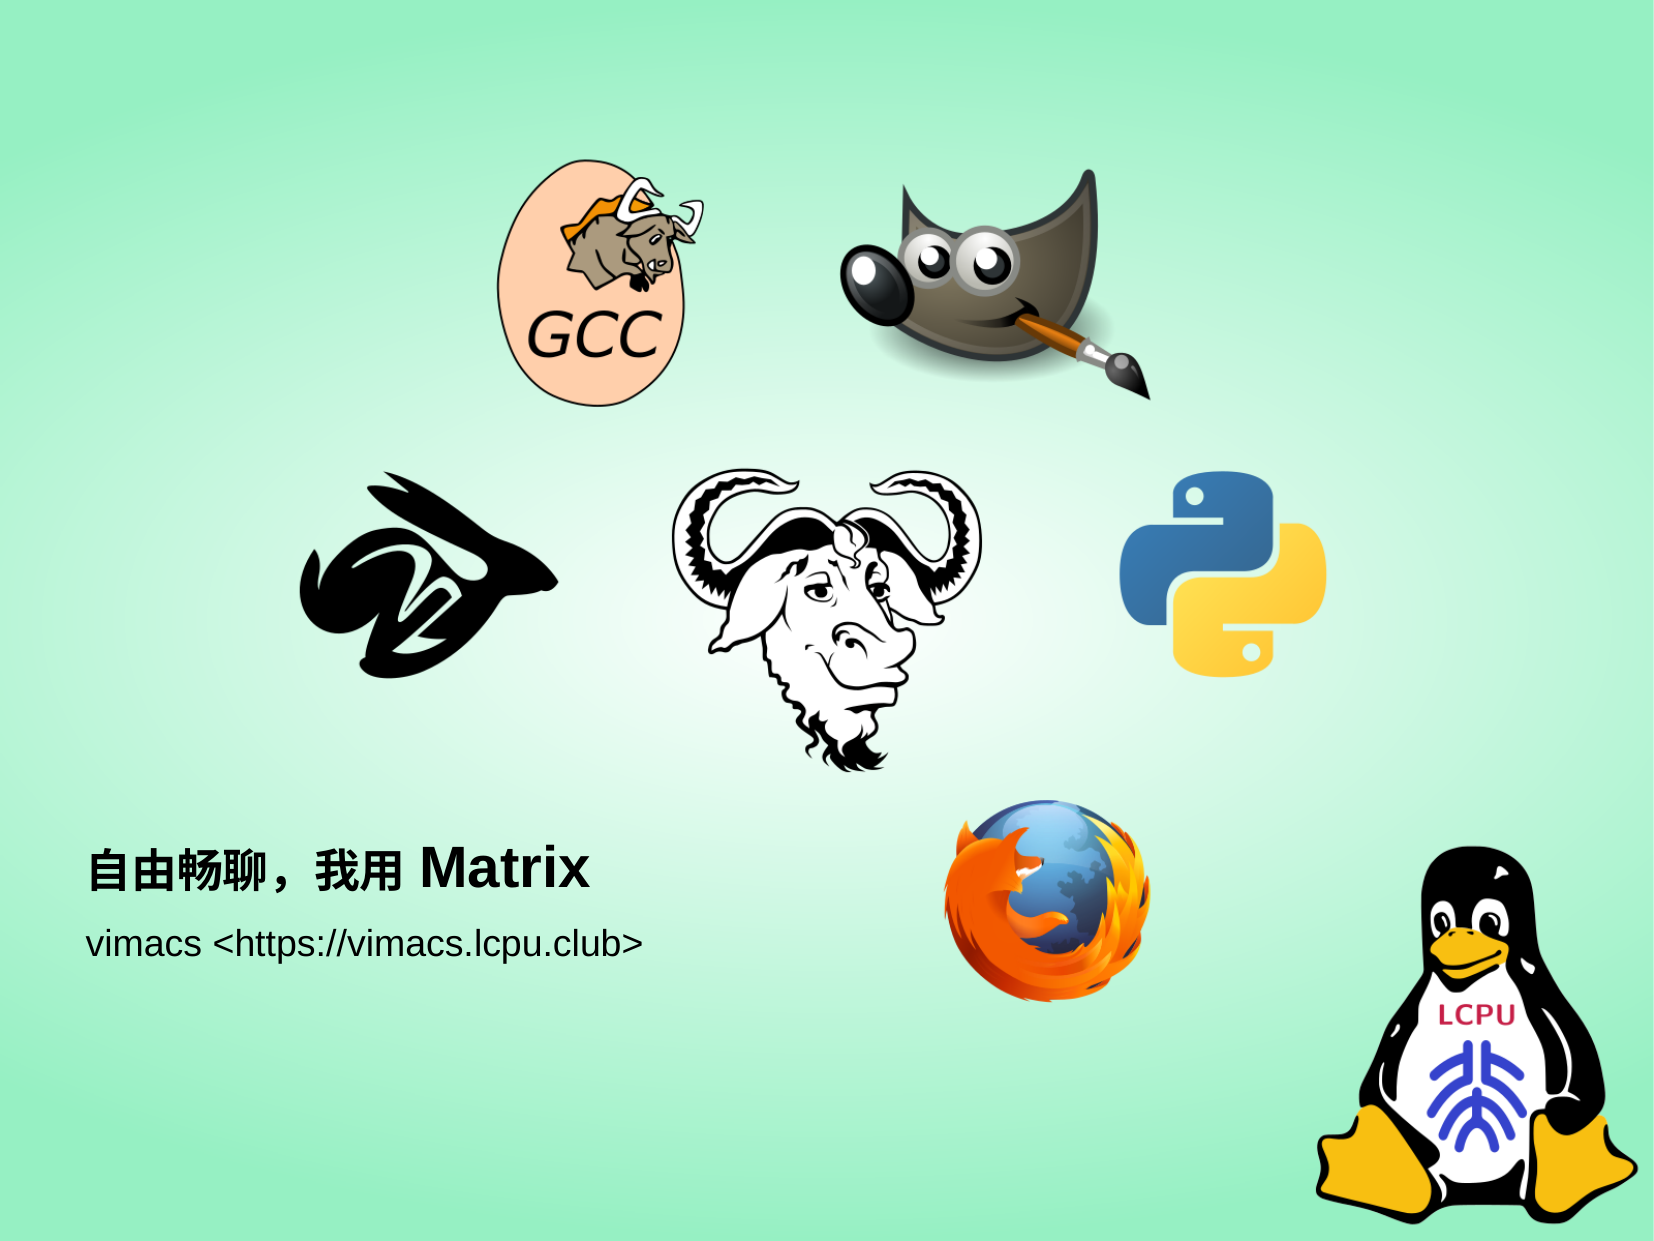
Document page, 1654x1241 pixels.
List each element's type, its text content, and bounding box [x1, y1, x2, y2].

text_box vimacs <https://vimacs.lcpu.club> [70, 915, 780, 1018]
text_box 自由畅聊，我用Matrix [70, 826, 780, 911]
picture [0, 0, 1654, 1241]
